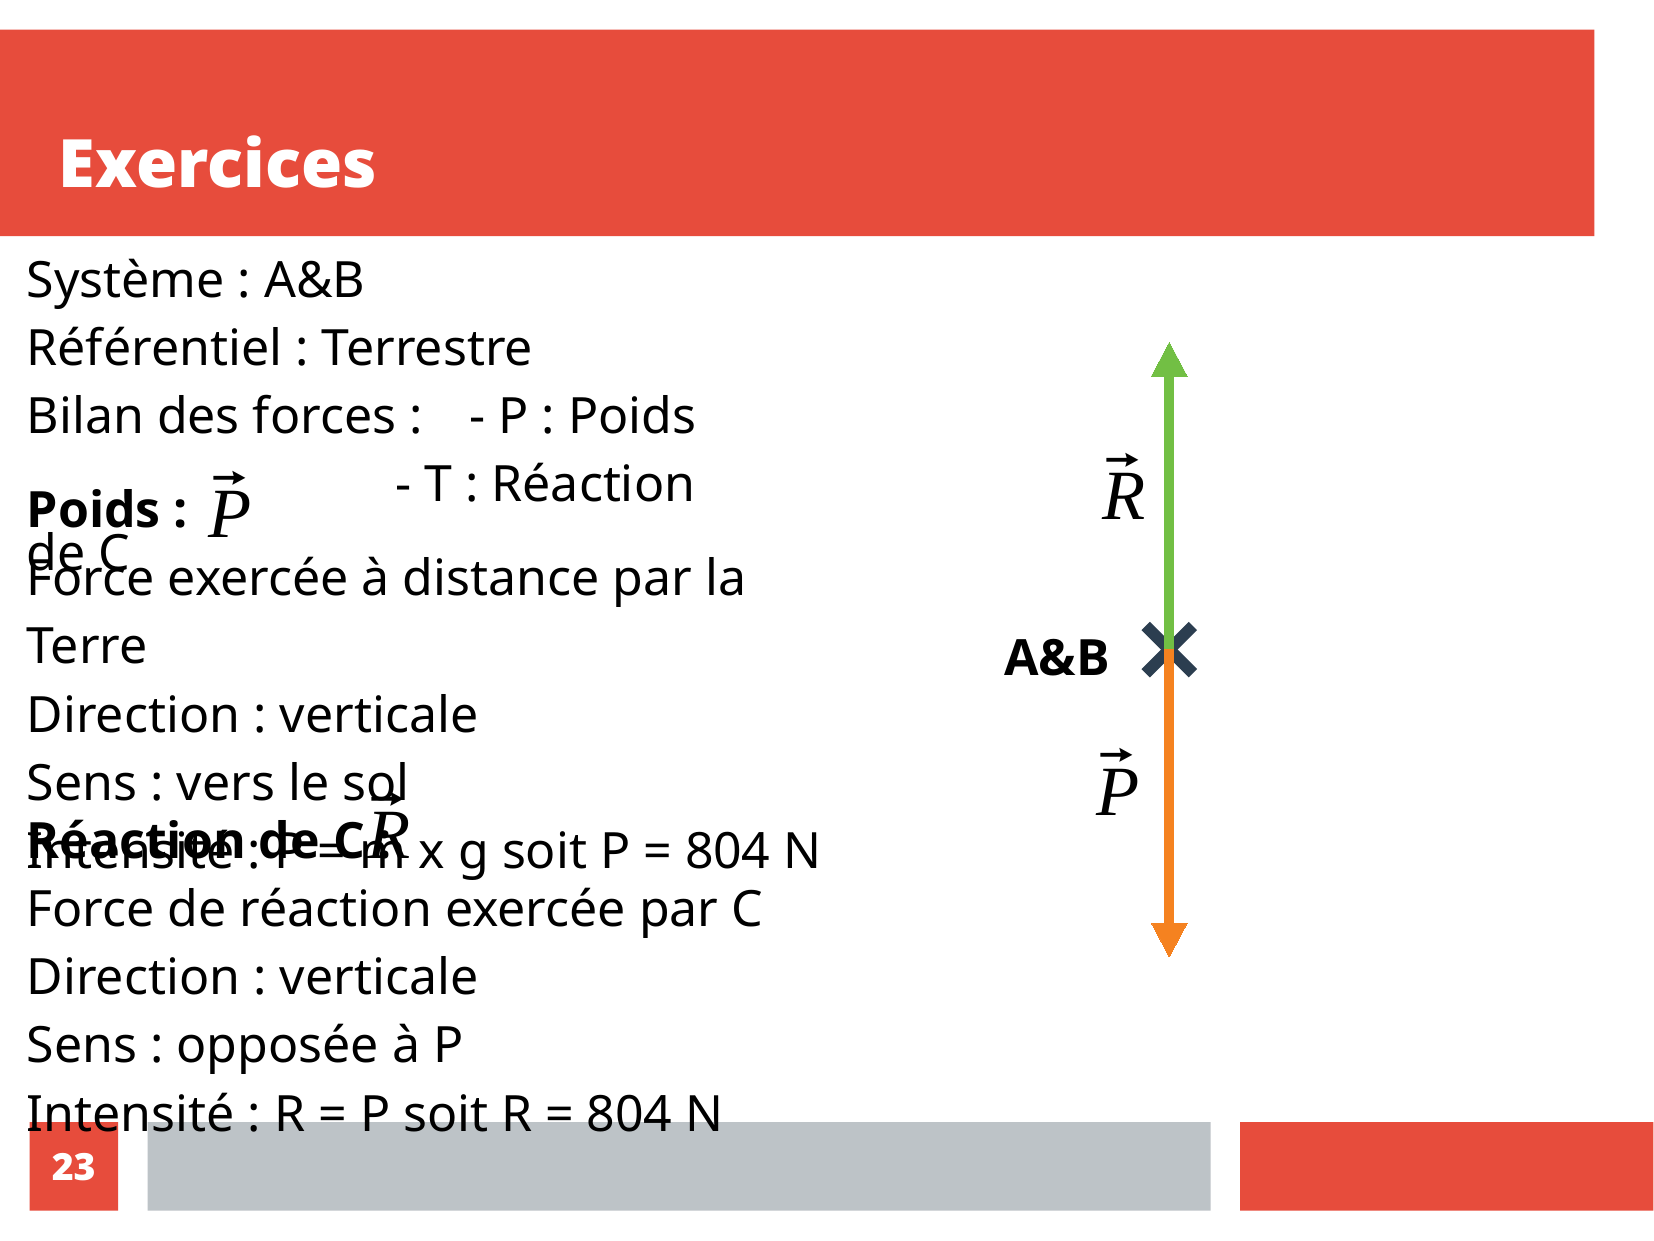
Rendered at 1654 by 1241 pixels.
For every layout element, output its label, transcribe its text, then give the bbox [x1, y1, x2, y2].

text_box A&B [956, 614, 1158, 693]
title Exercices [59, 59, 1595, 207]
text_box Système : A&B Référentiel : Terrestre Bilan des forces : - P : Poids - T : Réaction de C [11, 236, 780, 466]
chart [358, 798, 420, 875]
text_box [1151, 342, 1188, 957]
chart [1092, 448, 1154, 536]
chart [199, 466, 260, 554]
chart [1086, 744, 1148, 831]
text_box Réaction de C : Force de réaction exercée par C Direction : verticale Sens : opposée à P Intensité : R = P soit R = 804 N [11, 798, 875, 1128]
text_box Poids : Force exercée à distance par la Terre Direction : verticale Sens : vers le sol Intensité : P = m x g soit P = 804 N [11, 466, 875, 798]
